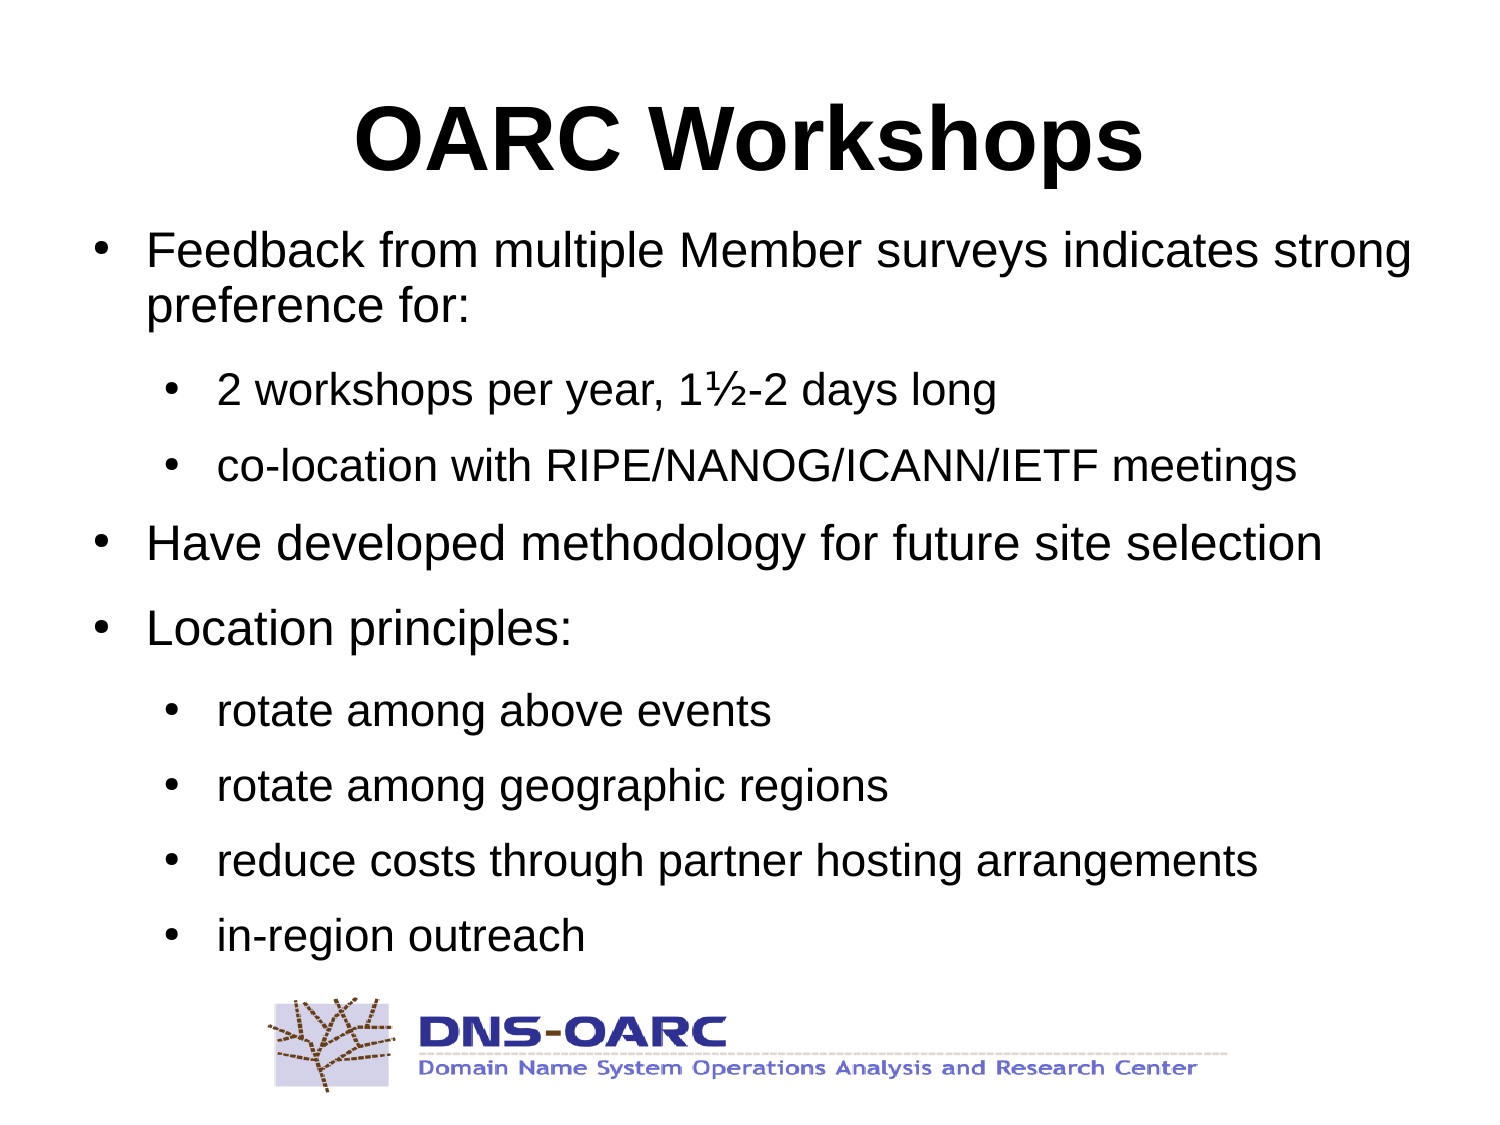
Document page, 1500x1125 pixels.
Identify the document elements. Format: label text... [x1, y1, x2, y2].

picture [214, 991, 1259, 1099]
title OARC Workshops [75, 44, 1425, 221]
list Feedback from multiple Member surveys indicates strong preference for: 2 workshops per year, 1½-2 days long co-location with RIPE/NANOG/ICANN/IETF meetings Have developed methodology for future site selection Location principles: rotate among above events rotate among geographic regions reduce costs through partner hosting arrangements in-region outreach [75, 221, 1425, 875]
